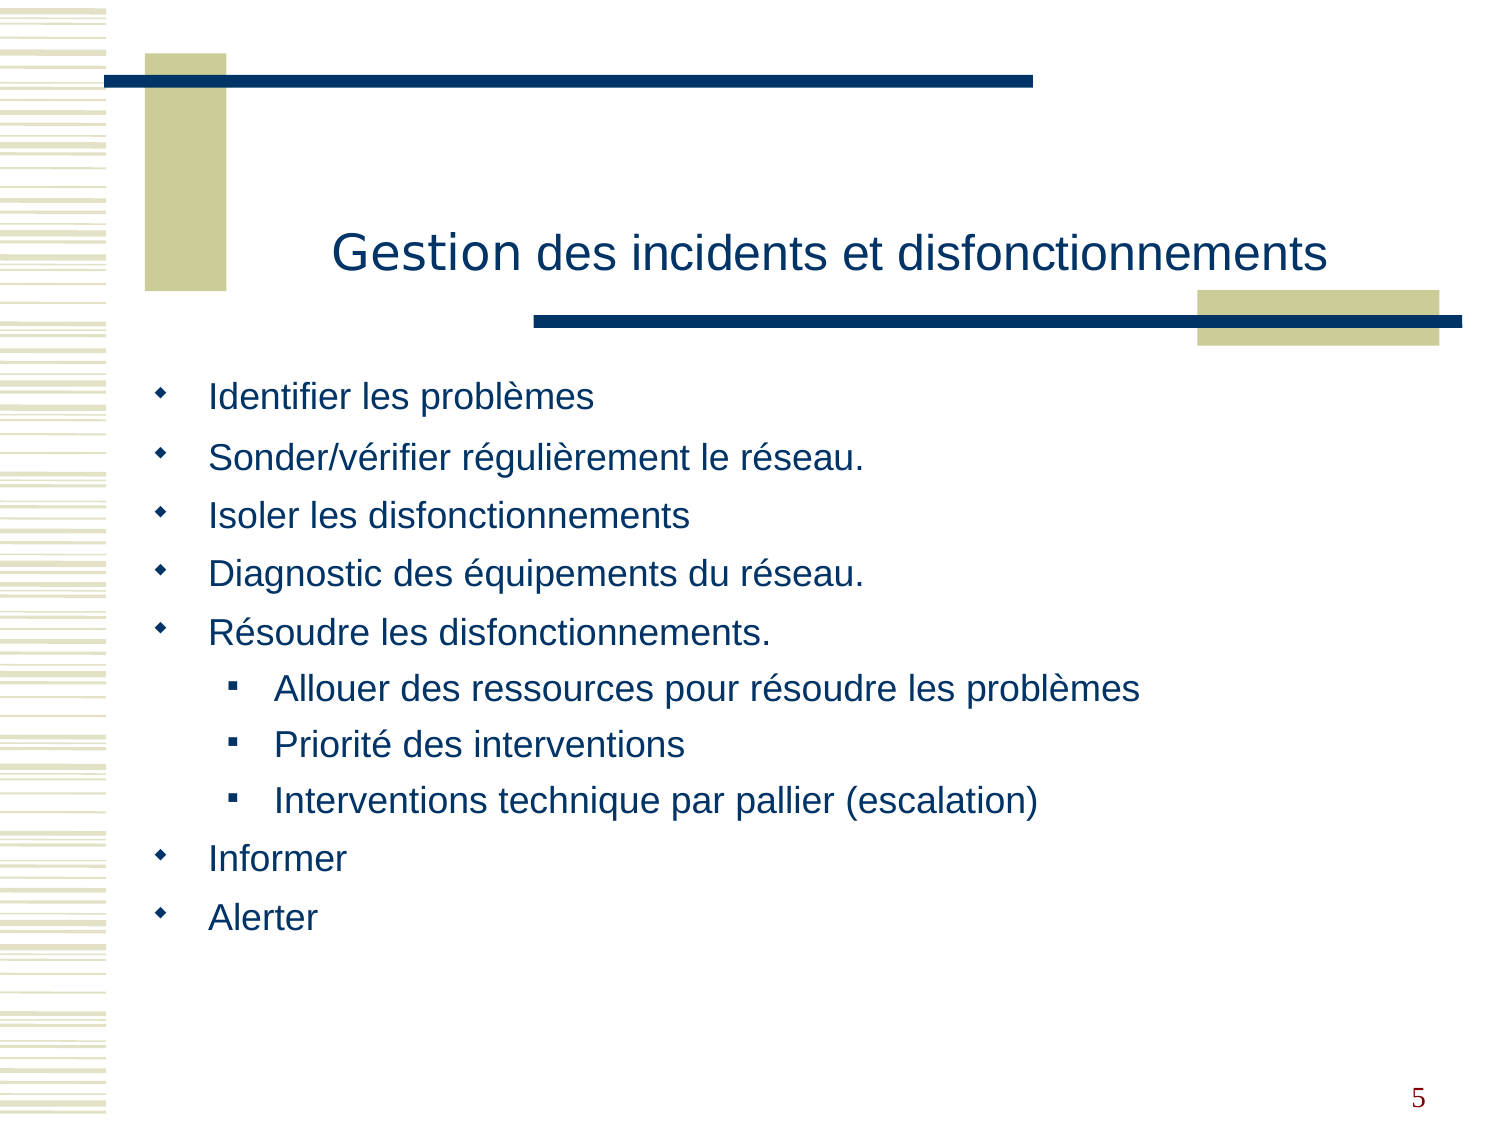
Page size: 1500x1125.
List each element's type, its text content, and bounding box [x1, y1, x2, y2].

list Identifier les problèmes Sonder/vérifier régulièrement le réseau. Isoler les disfonctionnements Diagnostic des équipements du réseau. Résoudre les disfonctionnements. Allouer des ressources pour résoudre les problèmes Priorité des interventions Interventions technique par pallier (escalation) Informer Alerter [137, 363, 1439, 1060]
title Gestion des incidents et disfonctionnements [225, 84, 1436, 288]
